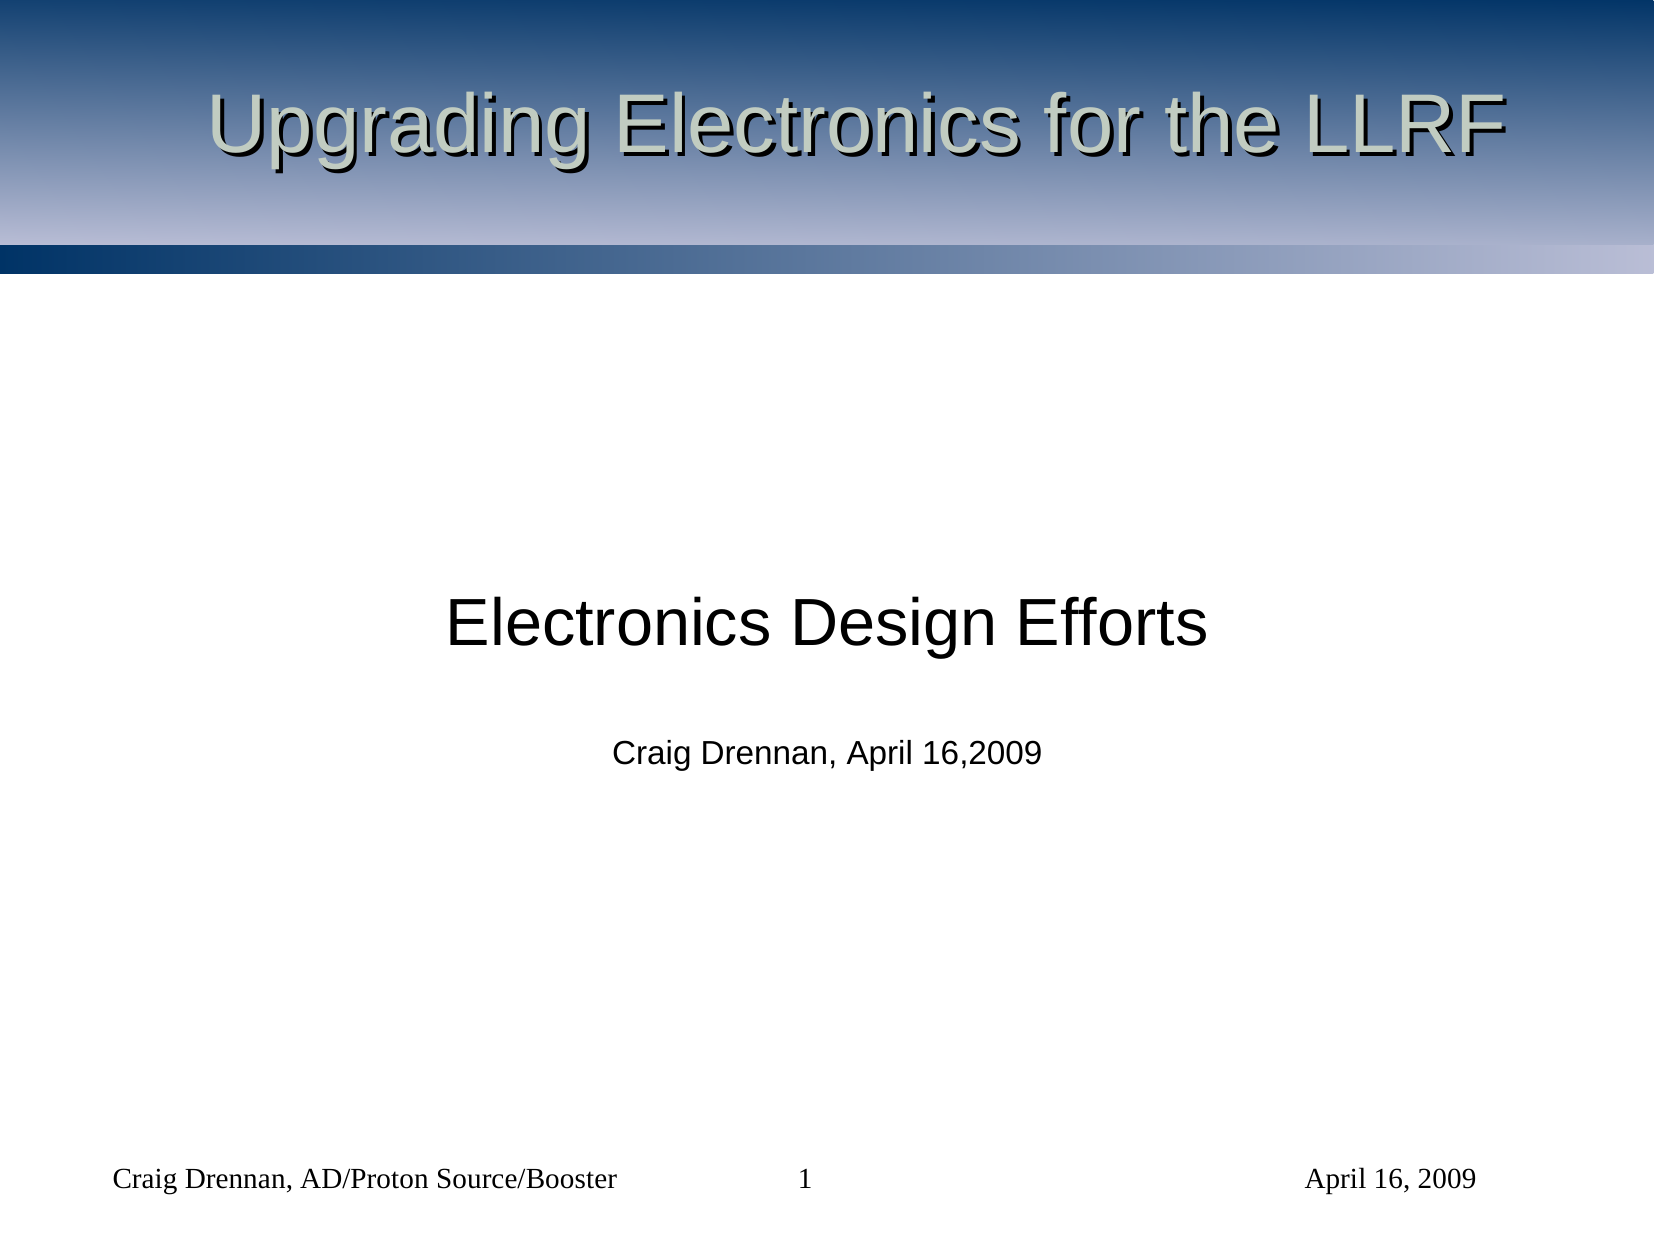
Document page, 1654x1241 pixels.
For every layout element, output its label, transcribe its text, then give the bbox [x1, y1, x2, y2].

subtitle Electronics Design Efforts Craig Drennan, April 16,2009 [121, 305, 1534, 1127]
title Upgrading Electronics for the LLRF [121, 20, 1534, 228]
